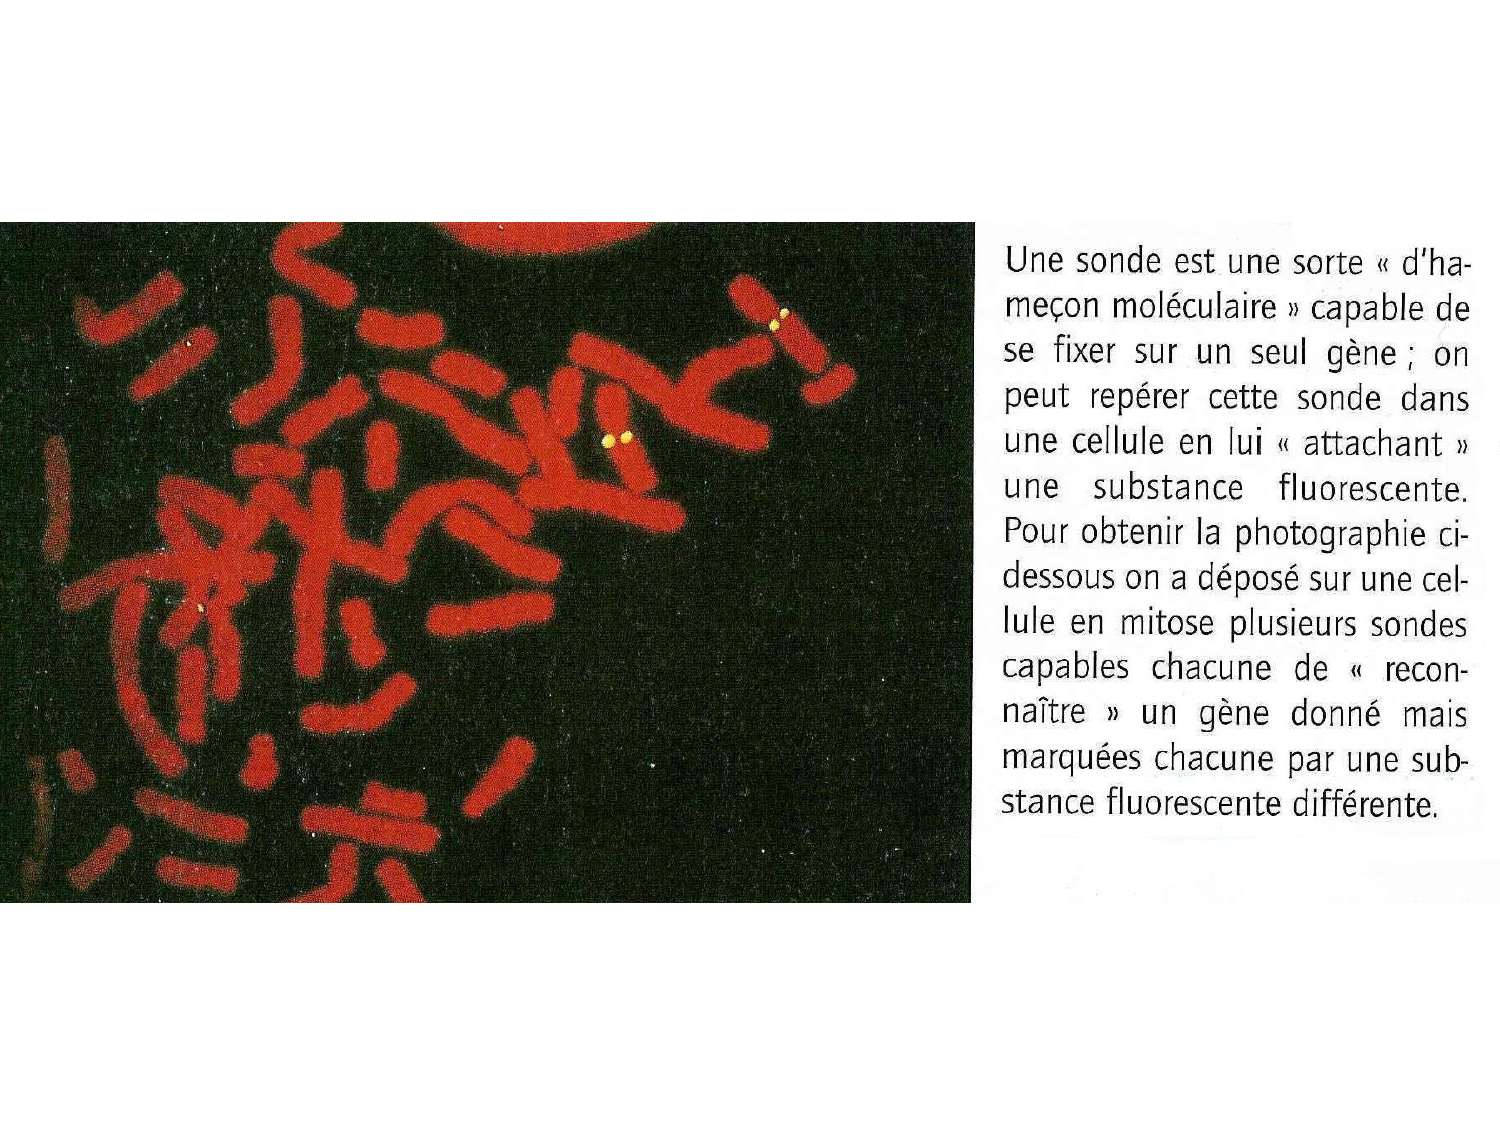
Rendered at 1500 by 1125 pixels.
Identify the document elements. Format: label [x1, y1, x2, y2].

picture [0, 222, 1500, 903]
